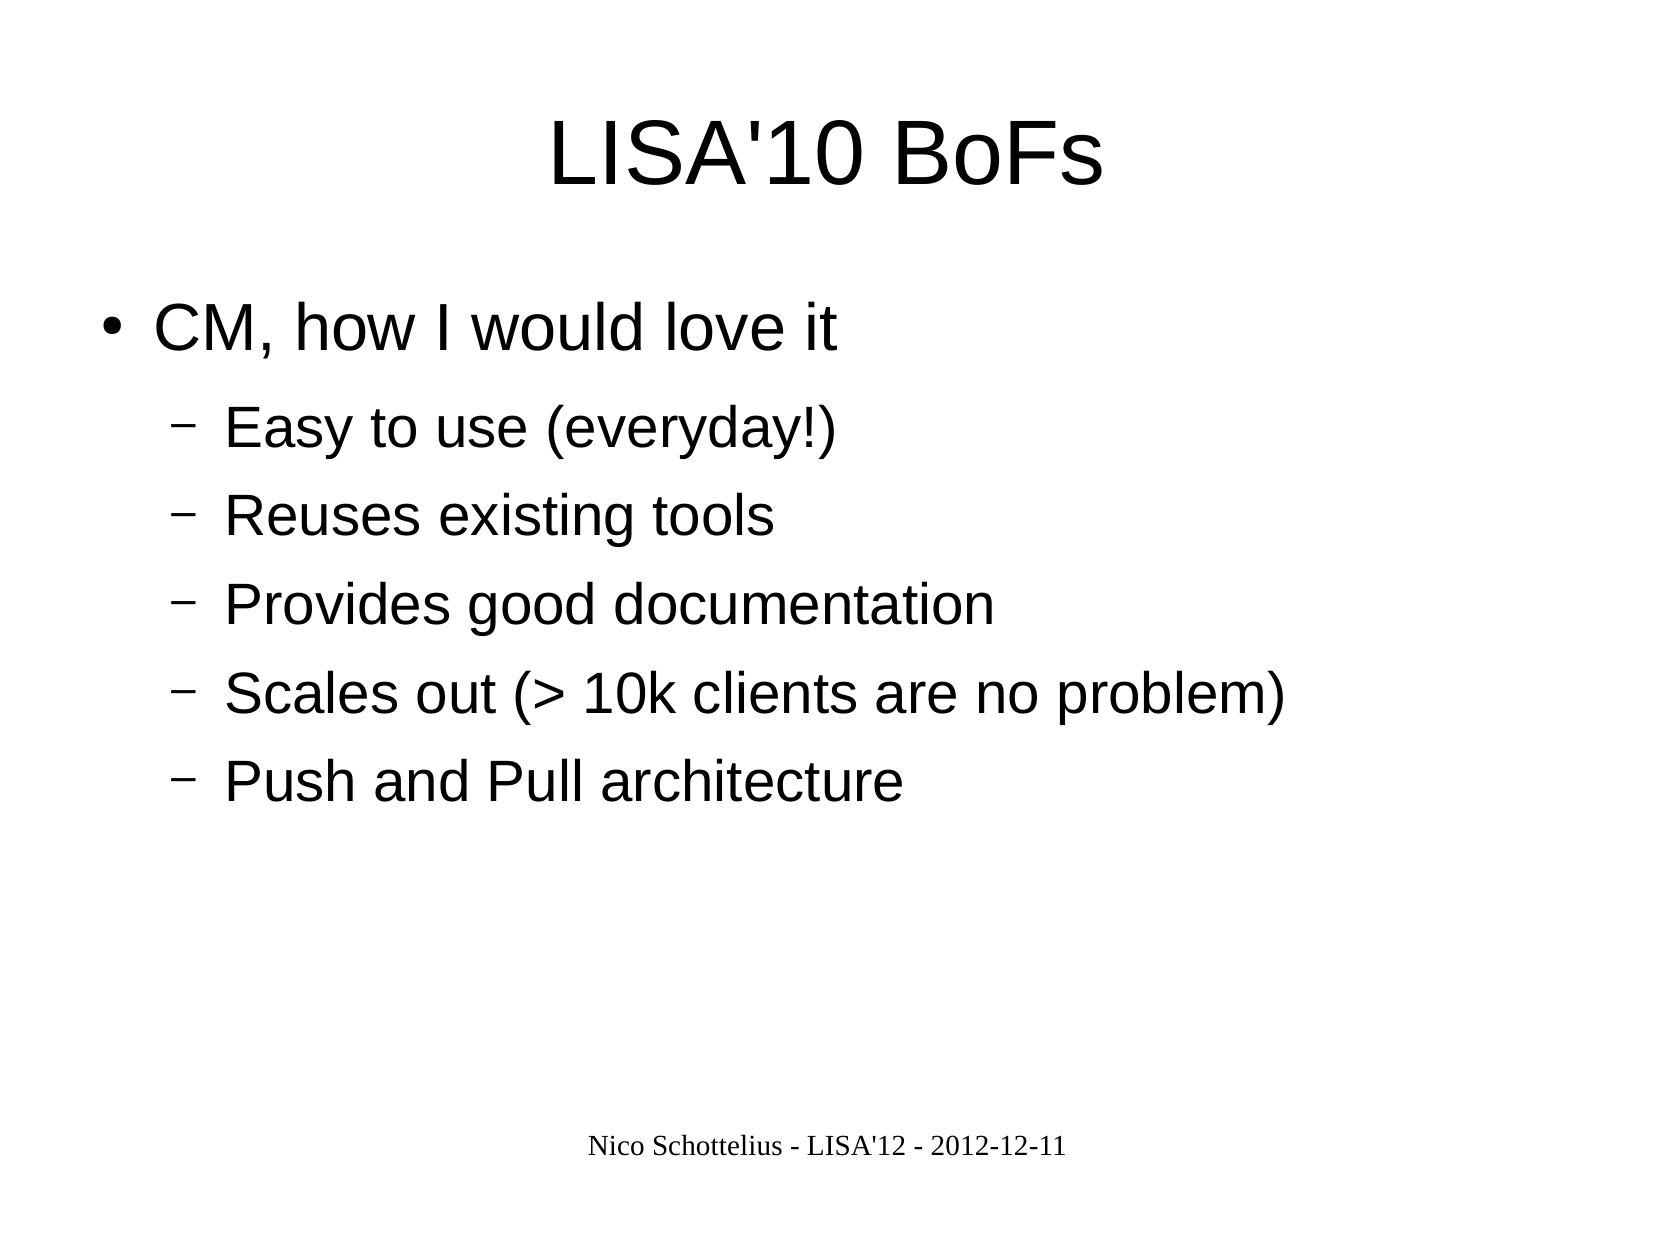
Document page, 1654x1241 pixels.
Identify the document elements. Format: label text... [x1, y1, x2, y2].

title LISA'10 BoFs [82, 49, 1571, 257]
list CM, how I would love it Easy to use (everyday!) Reuses existing tools Provides good documentation Scales out (> 10k clients are no problem) Push and Pull architecture [82, 290, 1538, 1010]
